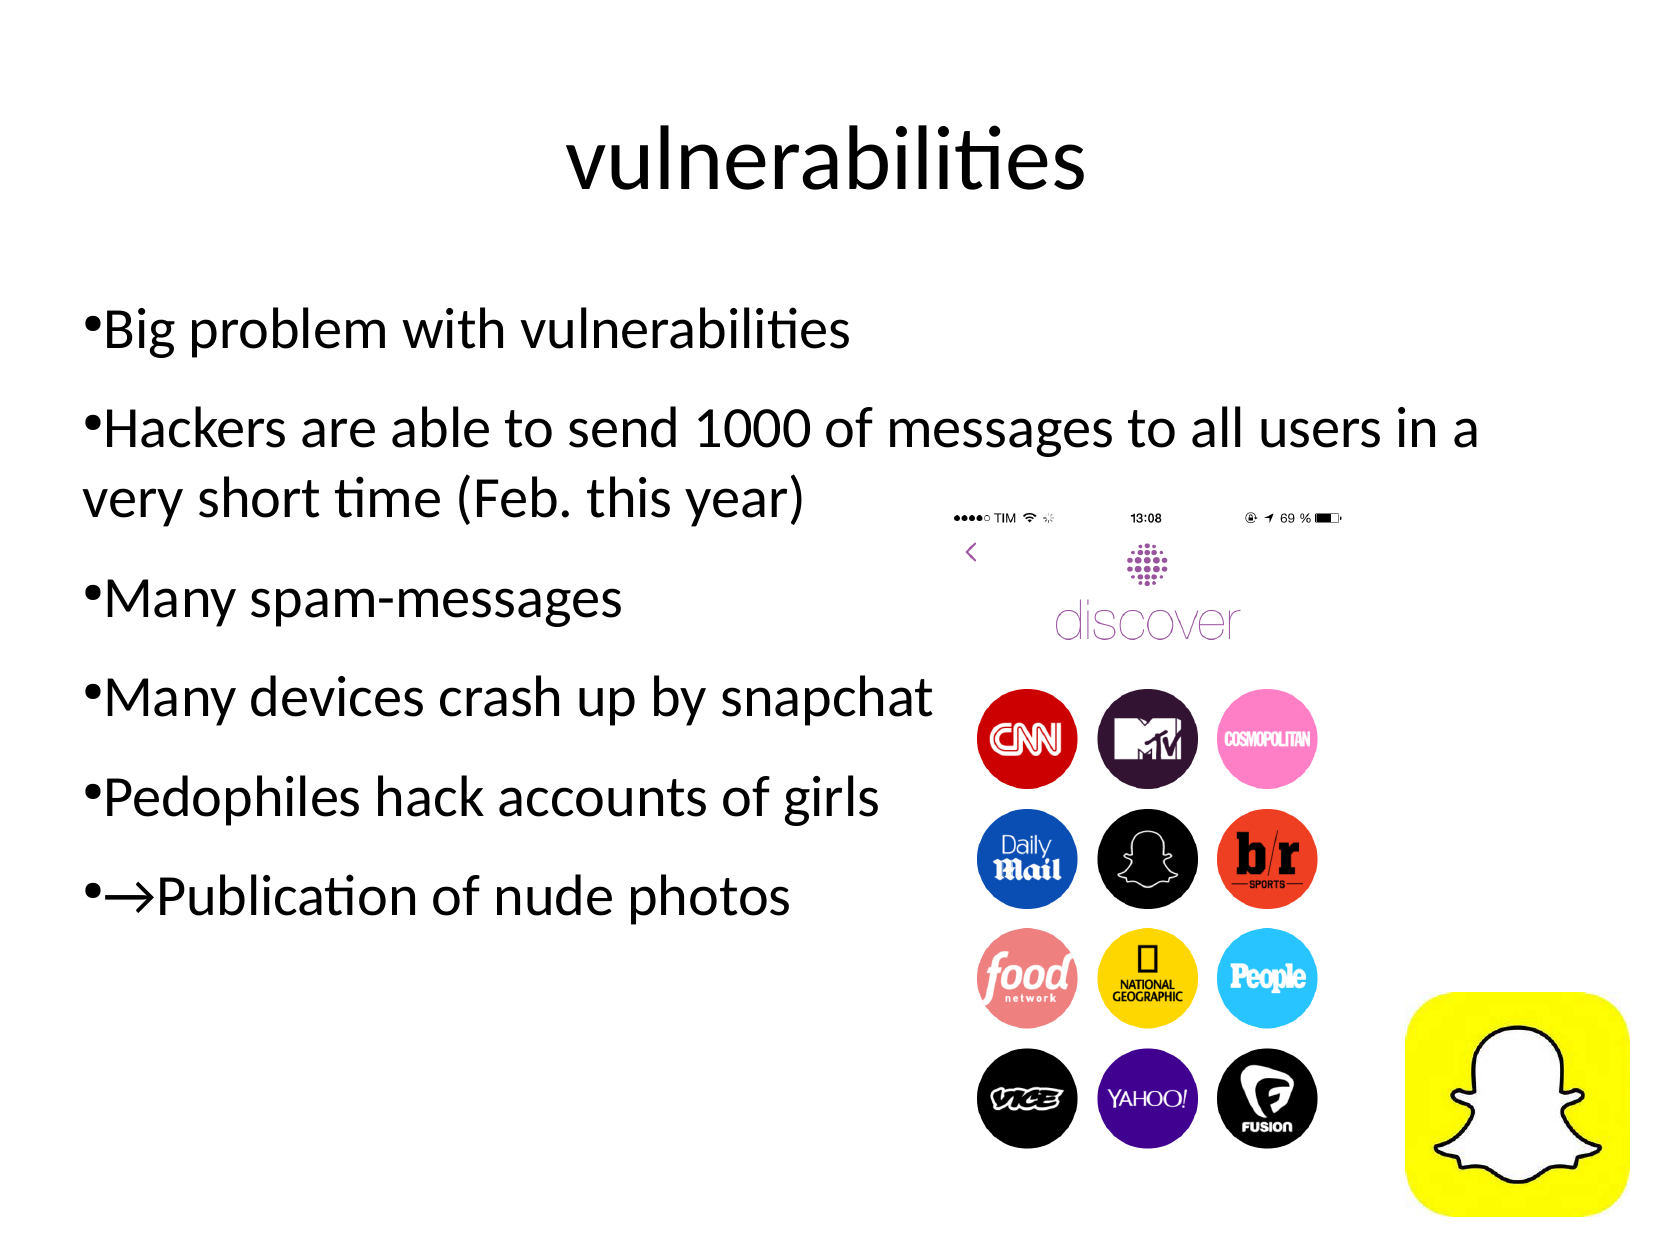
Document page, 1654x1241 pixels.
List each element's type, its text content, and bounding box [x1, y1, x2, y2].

picture [947, 507, 1347, 1217]
title vulnerabilities [82, 49, 1571, 257]
list Big problem with vulnerabilities Hackers are able to send 1000 of messages to all users in a very short time (Feb. this year) Many spam-messages Many devices crash up by snapchat Pedophiles hack accounts of girls →Publication of nude photos [82, 290, 1571, 1109]
picture [1405, 992, 1630, 1217]
